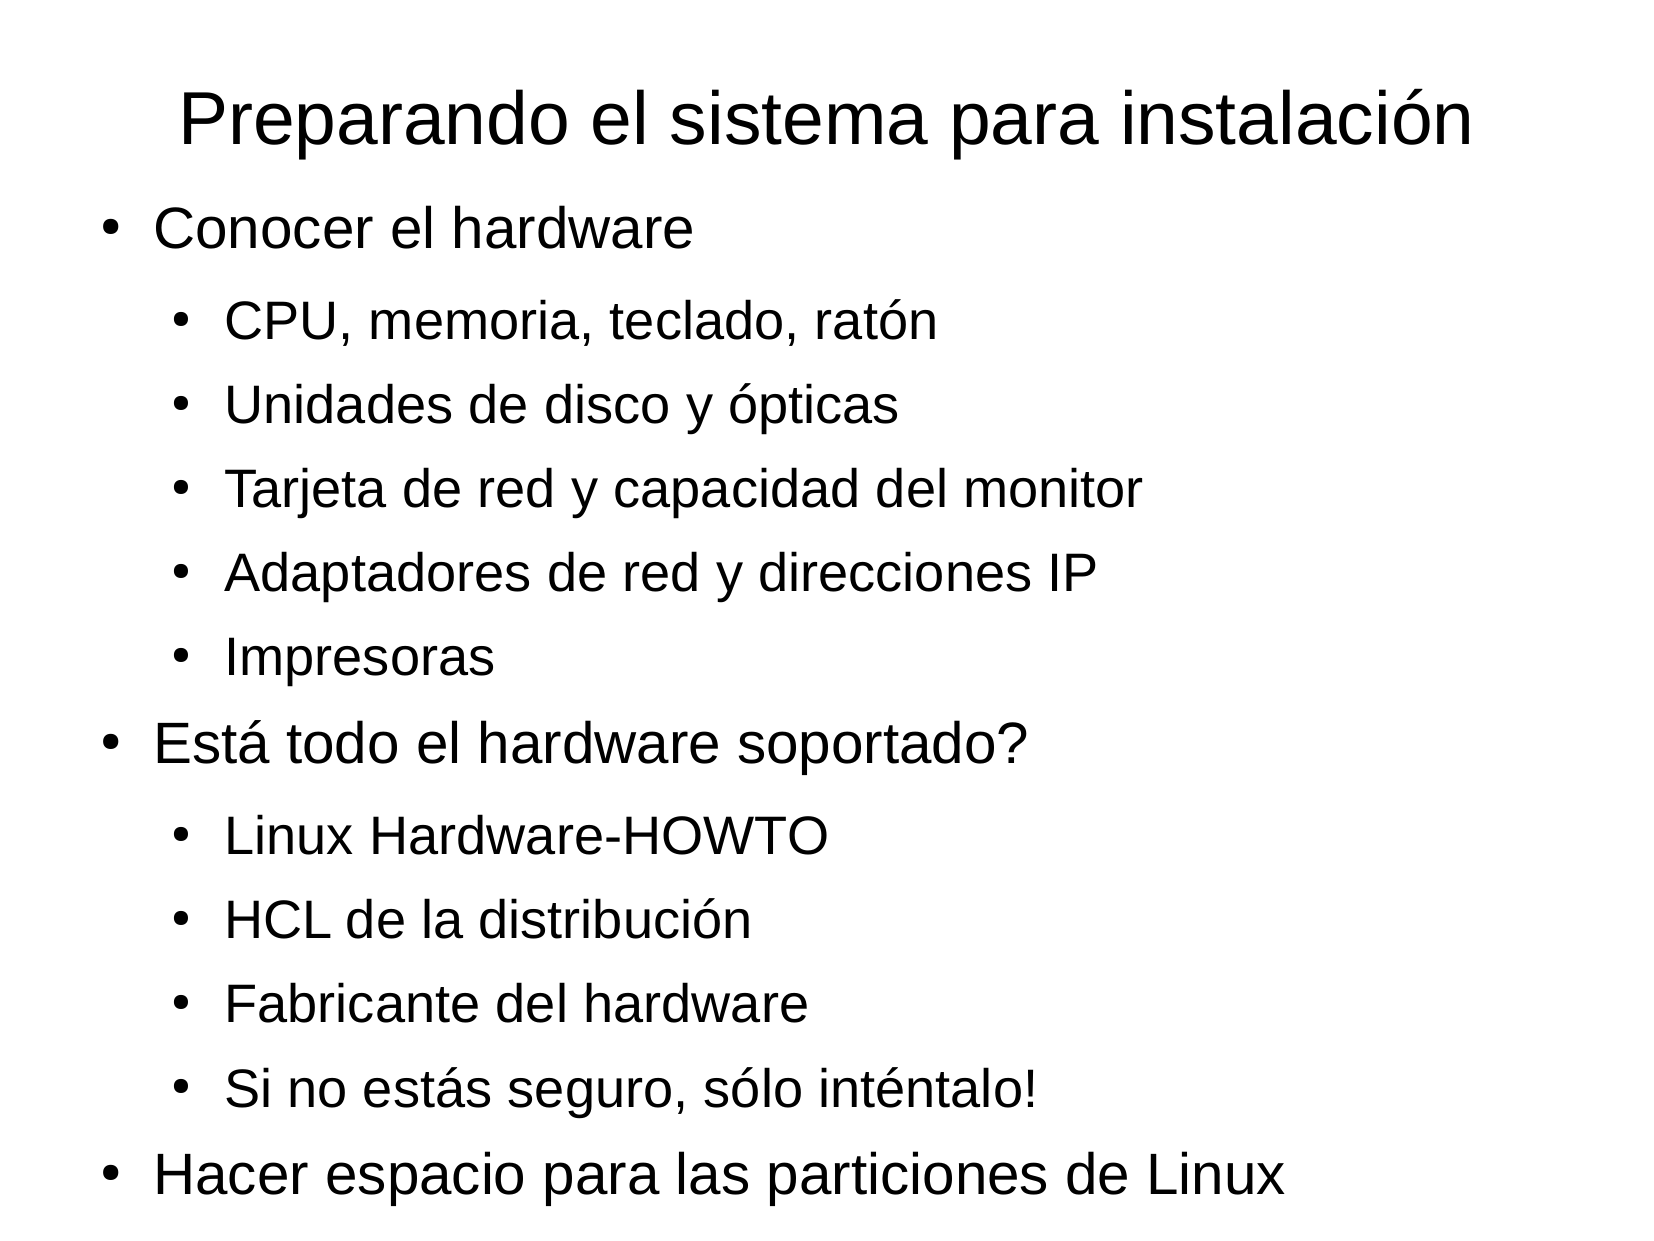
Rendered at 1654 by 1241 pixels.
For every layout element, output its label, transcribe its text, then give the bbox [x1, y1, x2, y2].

title Preparando el sistema para instalación [82, 49, 1571, 188]
list Conocer el hardware CPU, memoria, teclado, ratón Unidades de disco y ópticas Tarjeta de red y capacidad del monitor Adaptadores de red y direcciones IP Impresoras Está todo el hardware soportado? Linux Hardware-HOWTO HCL de la distribución Fabricante del hardware Si no estás seguro, sólo inténtalo! Hacer espacio para las particiones de Linux [82, 195, 1571, 1208]
